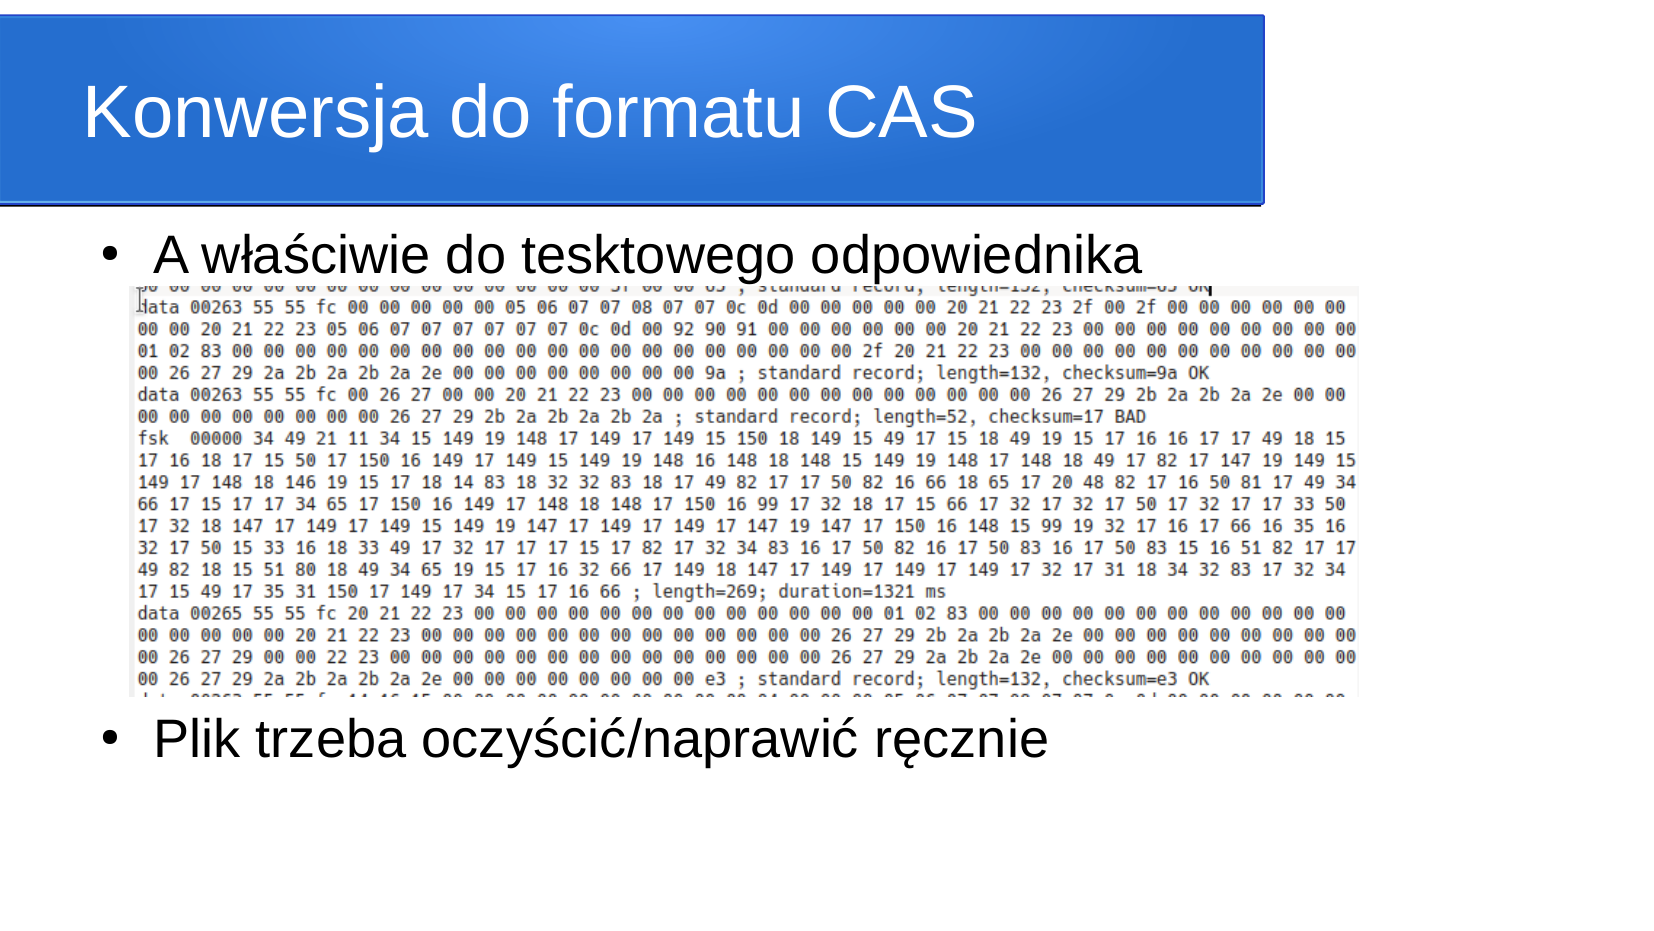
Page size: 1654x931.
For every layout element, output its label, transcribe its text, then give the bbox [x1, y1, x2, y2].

picture [129, 286, 1359, 697]
list Plik trzeba oczyścić/naprawić ręcznie [82, 708, 1571, 815]
title Konwersja do formatu CAS [82, 35, 1235, 189]
list A właściwie do tesktowego odpowiednika [82, 224, 1571, 482]
